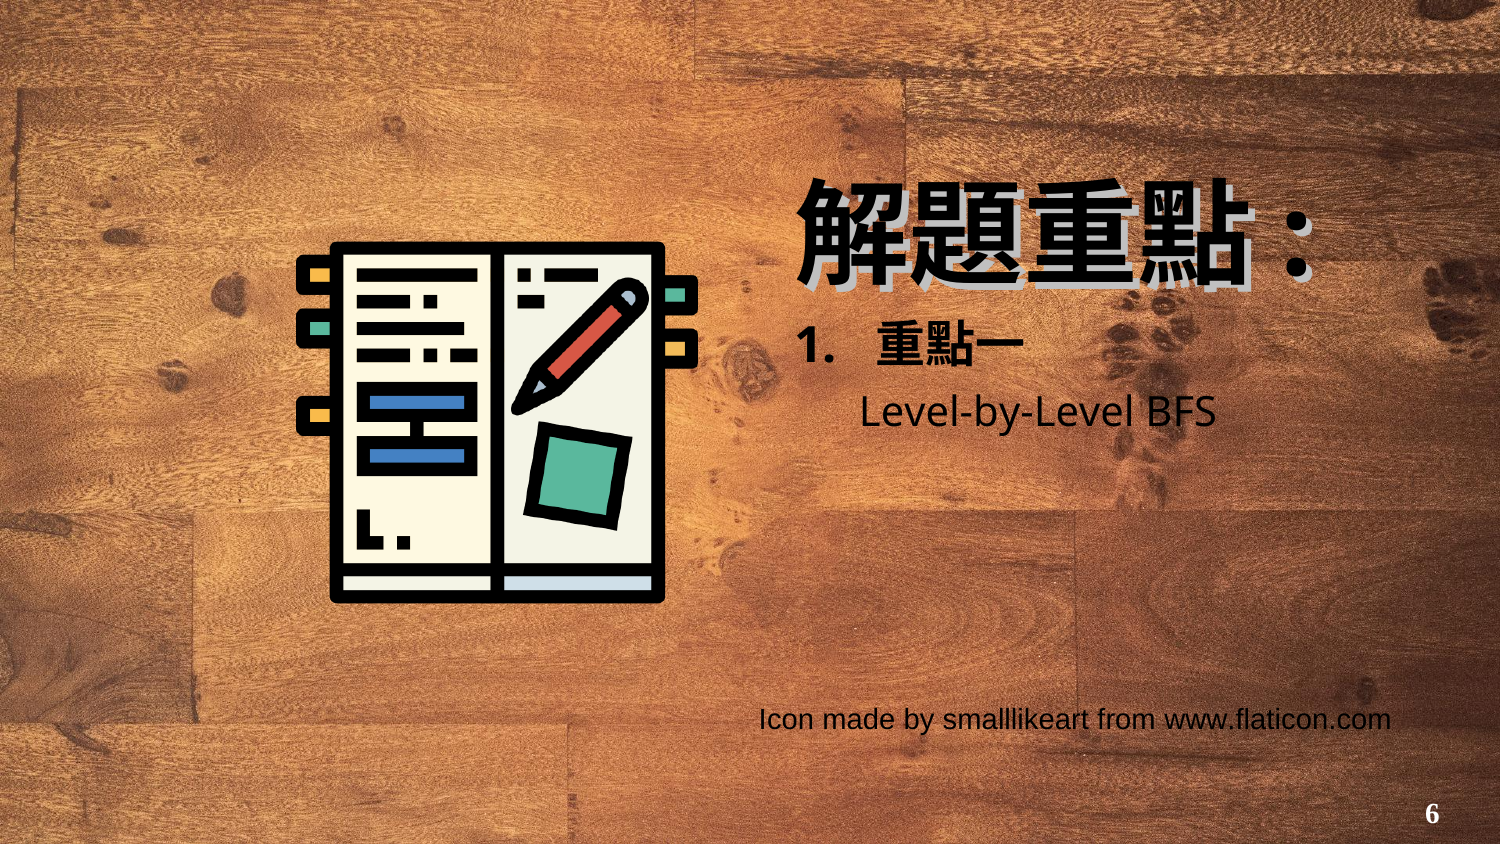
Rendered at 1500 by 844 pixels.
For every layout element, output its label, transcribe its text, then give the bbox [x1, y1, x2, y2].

title 解題重點: [779, 122, 1311, 295]
picture [296, 221, 698, 623]
slide_number 6 [1410, 779, 1500, 844]
text_box Icon made by smalllikeart from www.flaticon.com [744, 693, 1407, 743]
subtitle 1. 重點一 Level-by-Level BFS [779, 295, 1378, 680]
